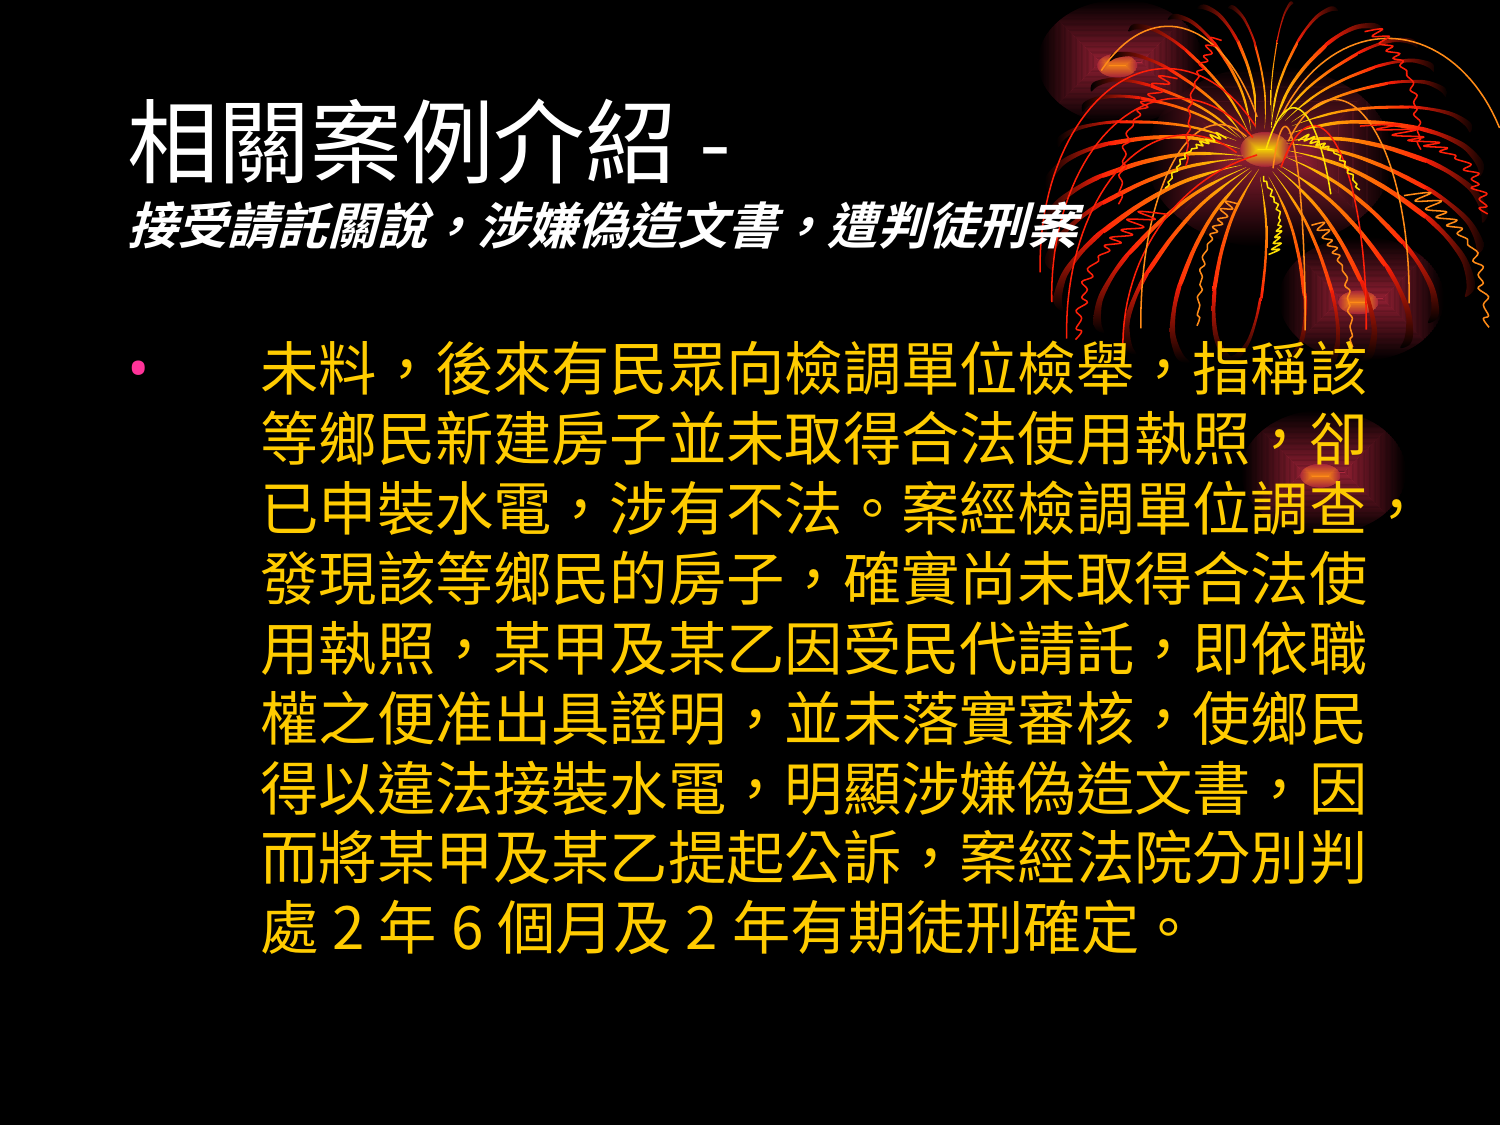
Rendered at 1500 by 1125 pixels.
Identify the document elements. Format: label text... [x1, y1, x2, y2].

title 相關案例介紹- 接受請託關說，涉嫌偽造文書，遭判徒刑案 [112, 49, 1388, 290]
list 未料，後來有民眾向檢調單位檢舉，指稱該等鄉民新建房子並未取得合法使用執照，卻已申裝水電，涉有不法。案經檢調單位調查，發現該等鄉民的房子，確實尚未取得合法使用執照，某甲及某乙因受民代請託，即依職權之便准出具證明，並未落實審核，使鄉民得以違法接裝水電，明顯涉嫌偽造文書，因而將某甲及某乙提起公訴，案經法院分別判處2年6個月及2年有期徒刑確定。 [112, 324, 1388, 1000]
